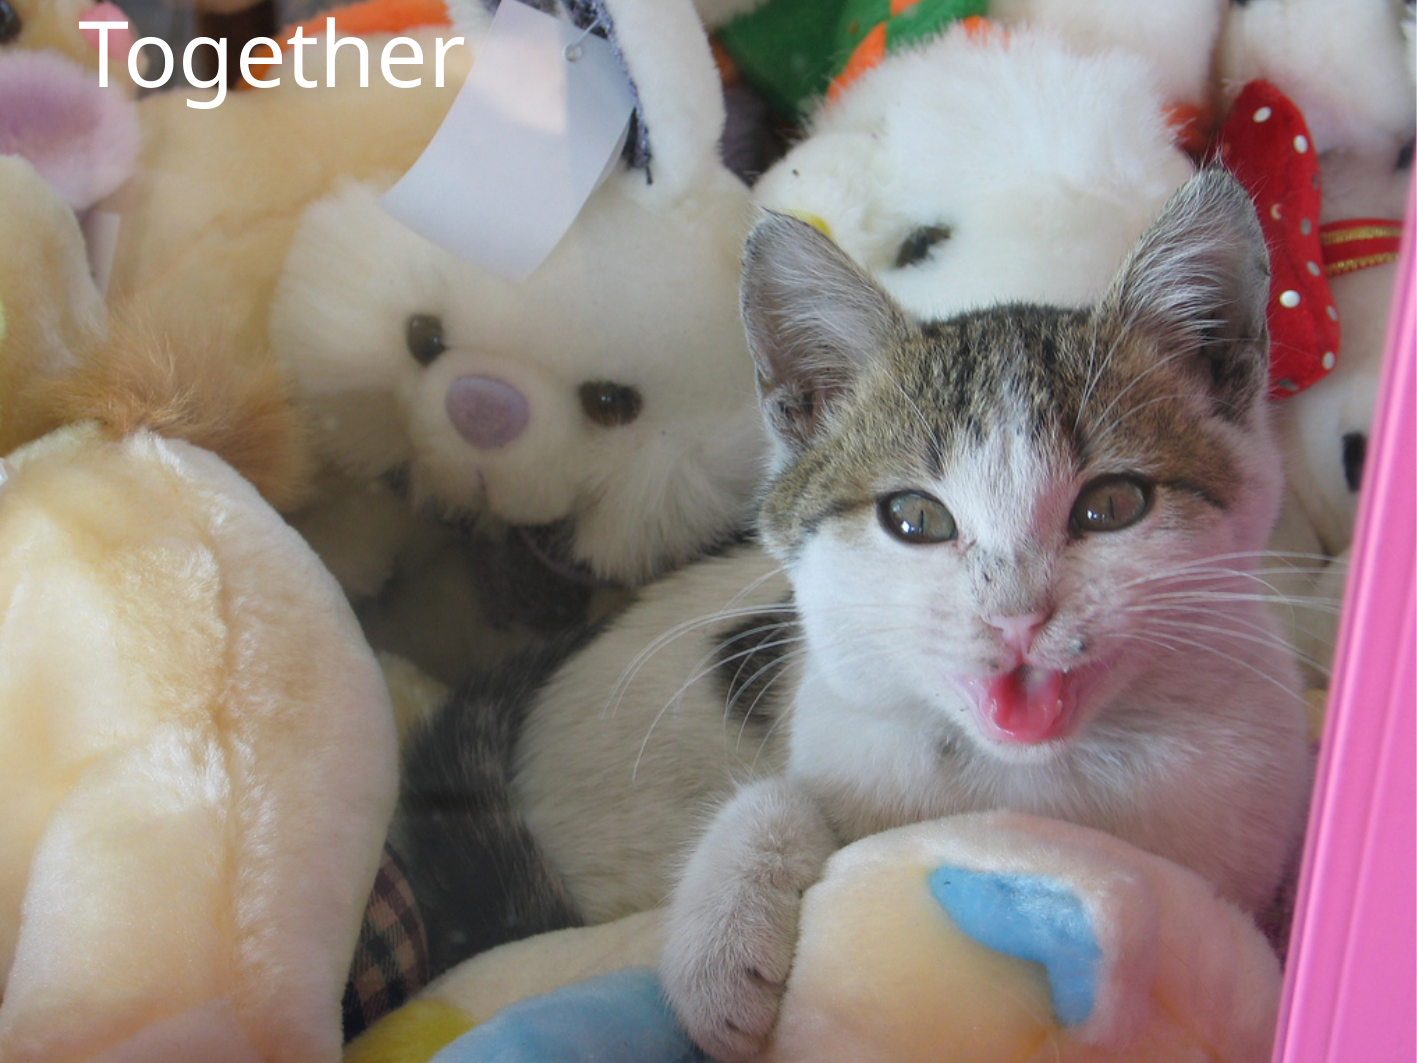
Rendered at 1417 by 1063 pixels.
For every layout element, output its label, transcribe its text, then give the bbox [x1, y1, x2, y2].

text_box Together [0, 0, 546, 117]
picture [0, 0, 1417, 1063]
